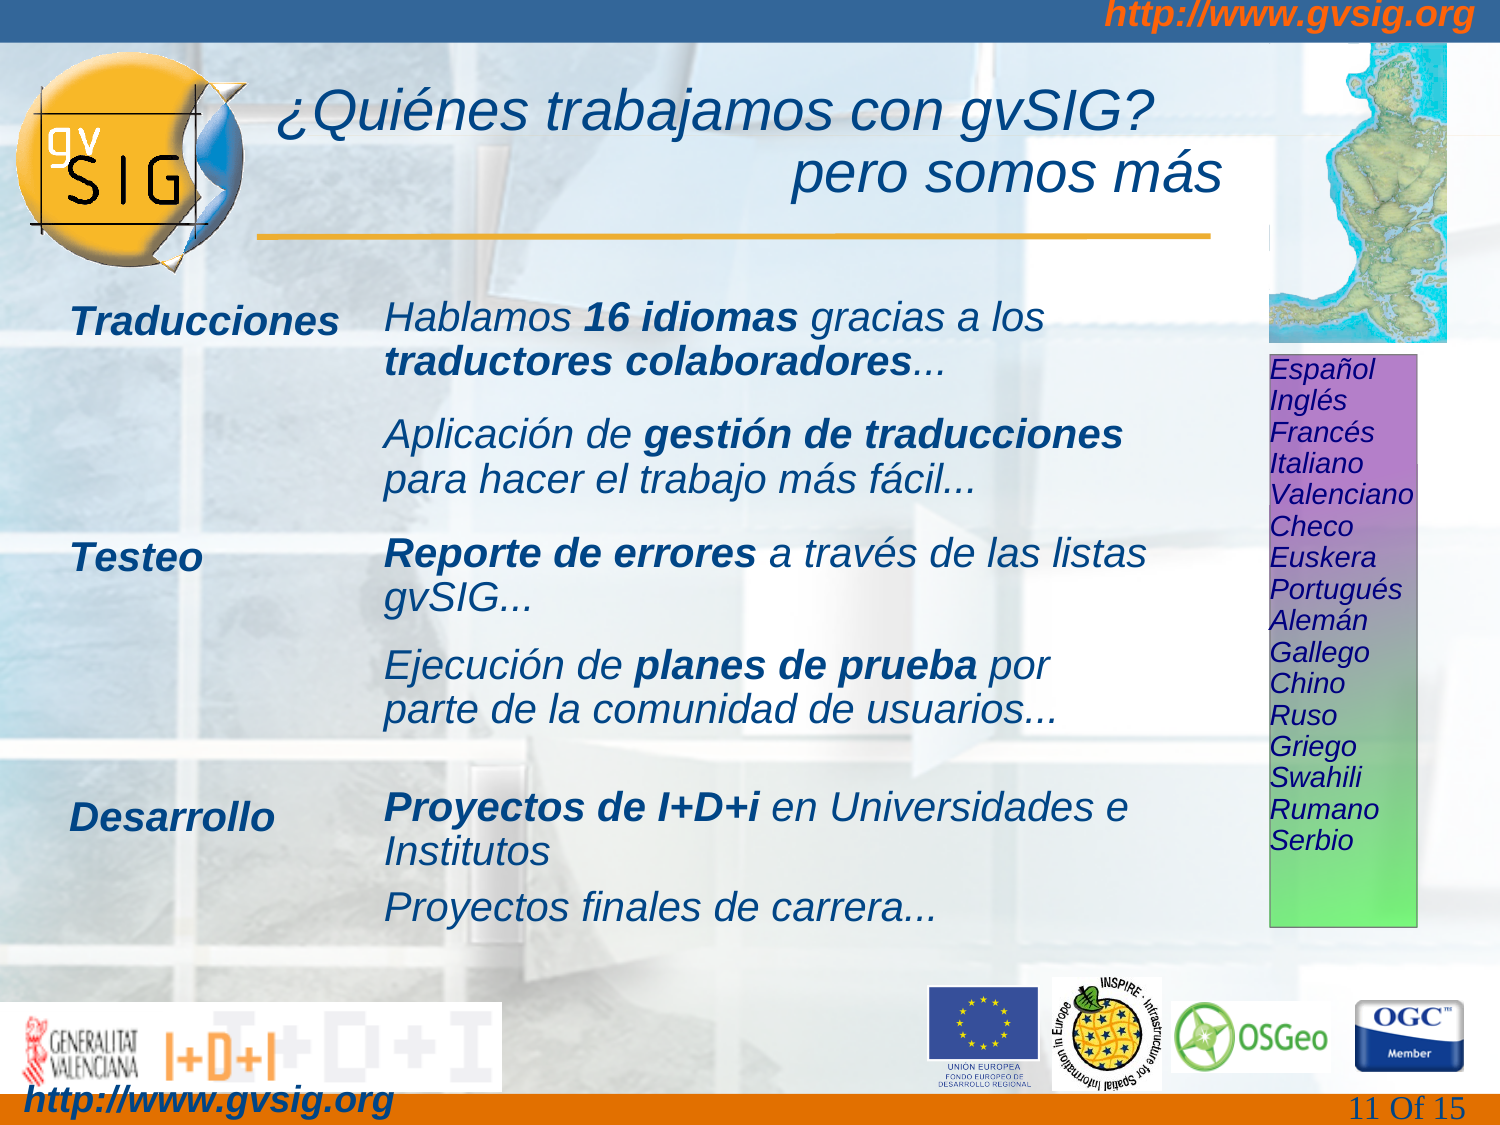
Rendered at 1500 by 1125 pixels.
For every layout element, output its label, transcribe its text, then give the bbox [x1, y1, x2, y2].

text_box Hablamos 16 idiomas gracias a los traductores colaboradores... [383, 295, 1152, 413]
picture [1052, 977, 1162, 1091]
text_box Proyectos finales de carrera... [383, 885, 1152, 1004]
text_box Traducciones [70, 301, 355, 352]
picture [927, 1004, 1040, 1087]
text_box Aplicación de gestión de traducciones para hacer el trabajo más fácil... [383, 413, 1152, 531]
text_box Desarrollo [70, 797, 296, 848]
picture [1269, 43, 1447, 343]
picture [0, 1002, 502, 1094]
picture [1355, 1000, 1464, 1072]
text_box Reporte de errores a través de las listas gvSIG... [383, 531, 1152, 643]
text_box Ejecución de planes de prueba por parte de la comunidad de usuarios... [383, 643, 1152, 762]
text_box Proyectos de I+D+i en Universidades e Institutos [383, 785, 1152, 885]
picture [11, 49, 249, 276]
text_box Testeo [70, 537, 237, 588]
text_box Español Inglés Francés Italiano Valenciano Checo Euskera Portugués Alemán Gallego Chino Ruso Griego Swahili Rumano Serbio [1269, 354, 1418, 928]
text_box ¿Quiénes trabajamos con gvSIG? pero somos más [261, 72, 1269, 234]
picture [1171, 1001, 1331, 1073]
